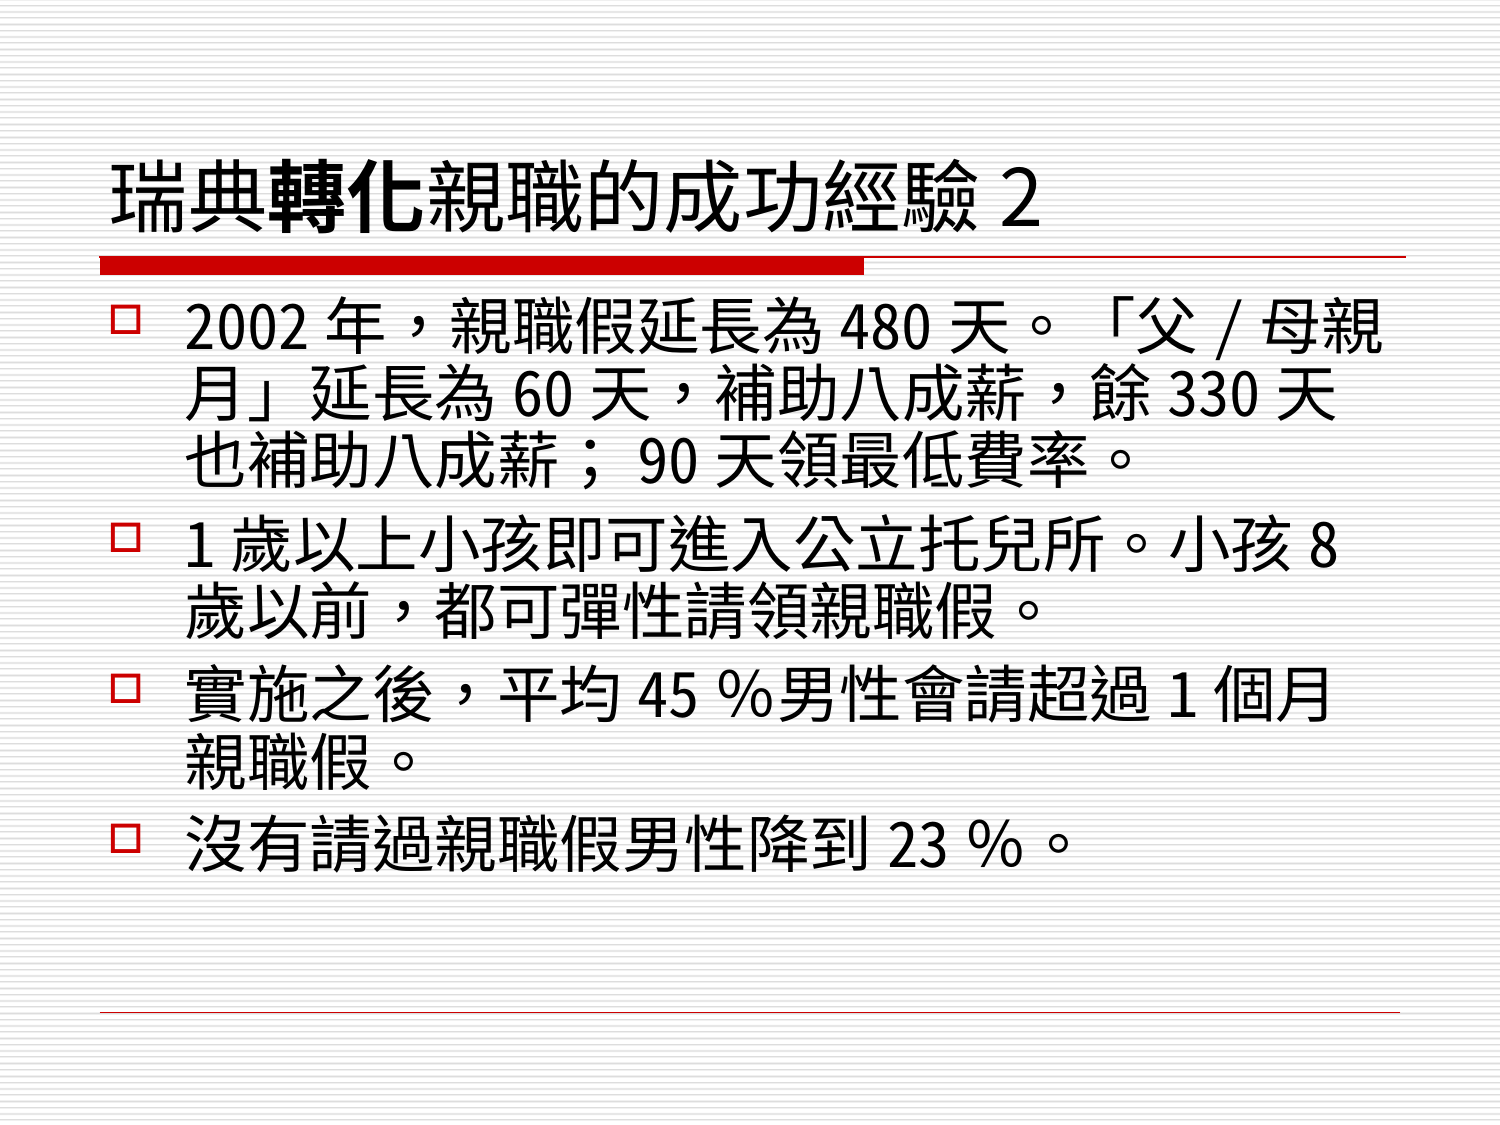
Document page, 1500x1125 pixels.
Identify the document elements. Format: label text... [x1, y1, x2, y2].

title 瑞典轉化親職的成功經驗2 [94, 50, 1407, 250]
list 2002年，親職假延長為480天。「父/母親月」延長為60天，補助八成薪，餘330天也補助八成薪；90天領最低費率。 1歲以上小孩即可進入公立托兒所。小孩8歲以前，都可彈性請領親職假。 實施之後，平均45％男性會請超過1個月親職假。 沒有請過親職假男性降到23％。 [92, 287, 1406, 988]
picture [0, 0, 1500, 1125]
